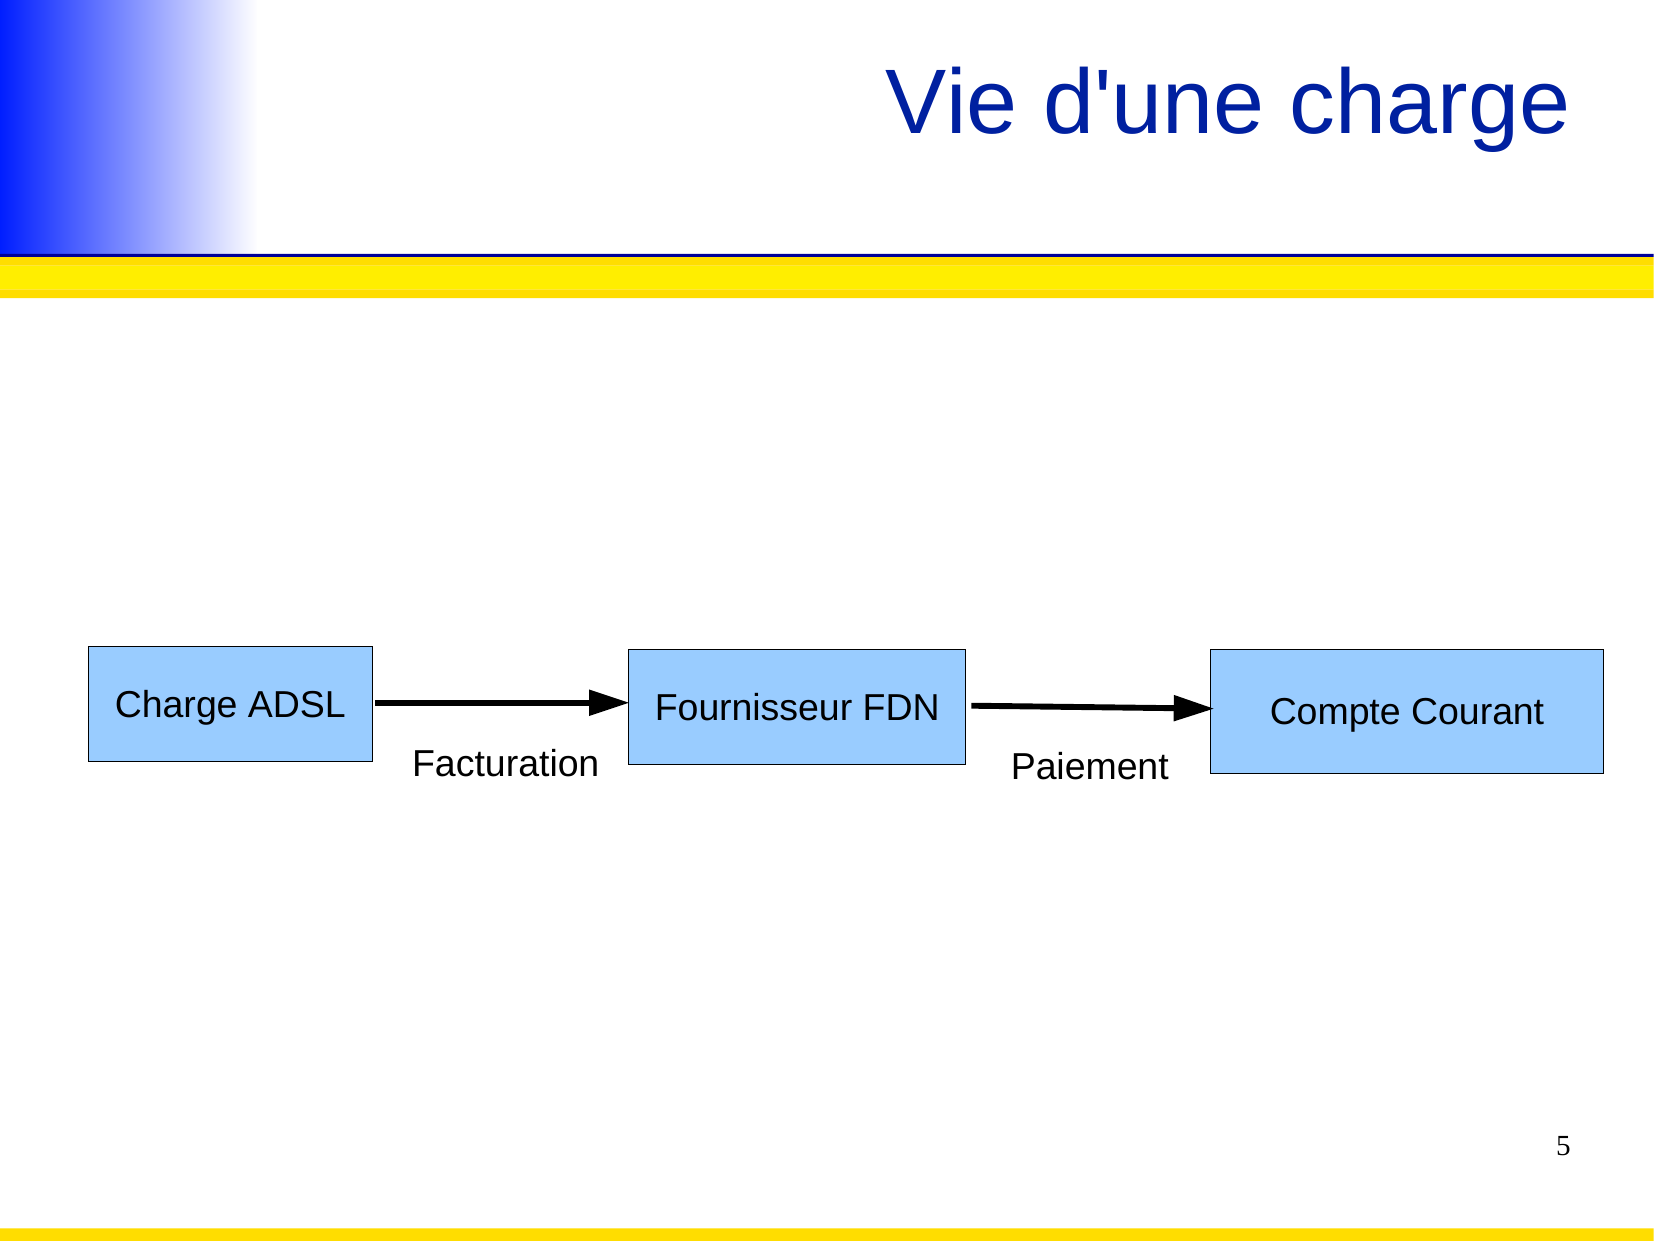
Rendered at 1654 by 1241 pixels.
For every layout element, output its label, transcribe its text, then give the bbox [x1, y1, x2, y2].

text_box Paiement [996, 737, 1184, 795]
text_box Compte Courant [1210, 649, 1604, 774]
text_box Fournisseur FDN [628, 649, 966, 765]
text_box Facturation [397, 735, 615, 793]
text_box Charge ADSL [88, 646, 373, 762]
title Vie d'une charge [372, 49, 1571, 257]
